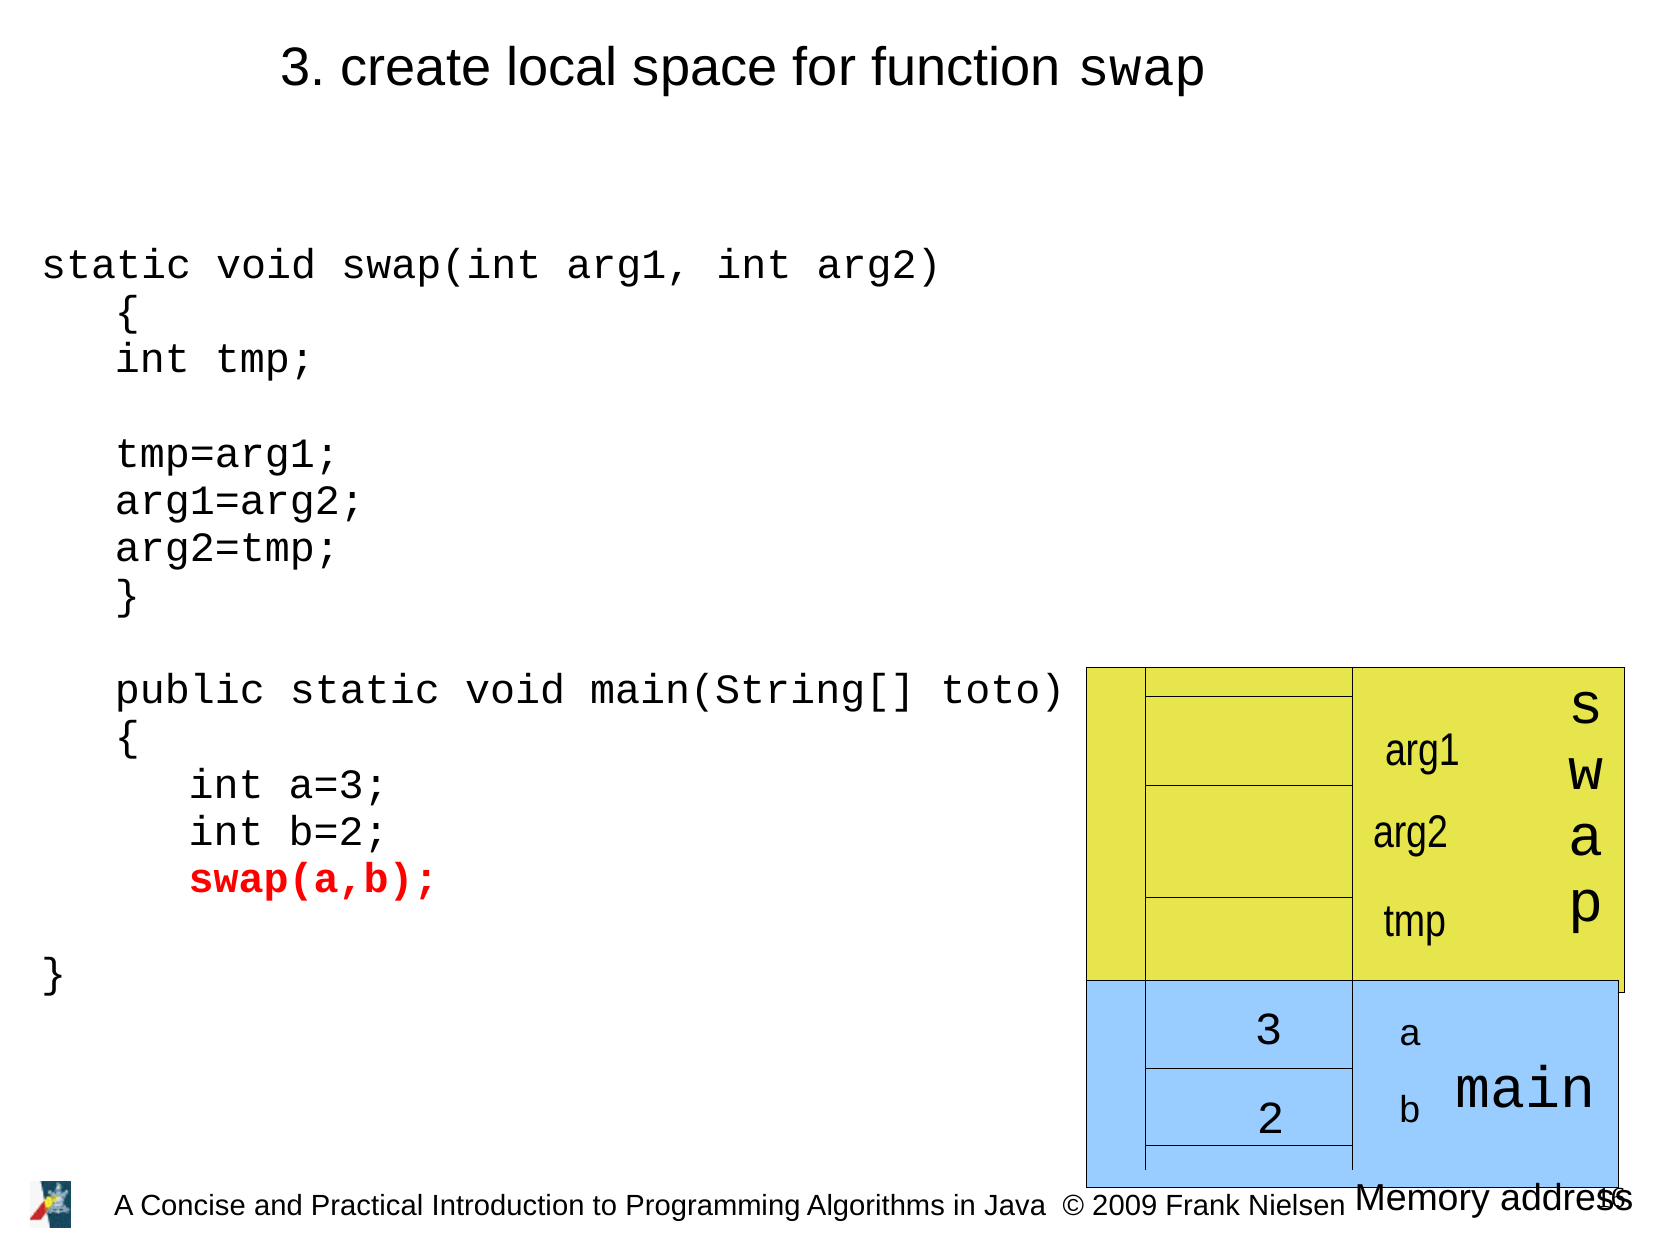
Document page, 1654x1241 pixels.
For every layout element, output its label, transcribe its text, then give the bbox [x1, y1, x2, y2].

text_box [1146, 786, 1352, 897]
text_box tmp [1358, 885, 1477, 975]
text_box [1146, 898, 1352, 980]
text_box [1086, 667, 1352, 1188]
text_box 2 [1242, 1087, 1300, 1152]
text_box static void swap(int arg1, int arg2) { int tmp; tmp=arg1; arg1=arg2; arg2=tmp; } public static void main(String[] toto) { int a=3; int b=2; swap(a,b); } [26, 236, 1270, 971]
text_box main [1440, 1051, 1611, 1129]
text_box Memory address [1339, 1169, 1648, 1227]
text_box arg1 [1358, 708, 1536, 798]
text_box [1146, 667, 1352, 696]
text_box [1146, 1069, 1352, 1145]
text_box [1146, 697, 1352, 785]
text_box 3 [1240, 999, 1298, 1063]
text_box a [1384, 1003, 1436, 1061]
text_box arg2 [1358, 797, 1506, 886]
text_box swap [1553, 667, 1619, 934]
text_box [1353, 667, 1625, 1169]
text_box 3. create local space for function swap [265, 29, 1654, 325]
text_box [1146, 981, 1352, 1068]
picture [29, 1181, 71, 1228]
text_box b [1384, 1080, 1436, 1138]
